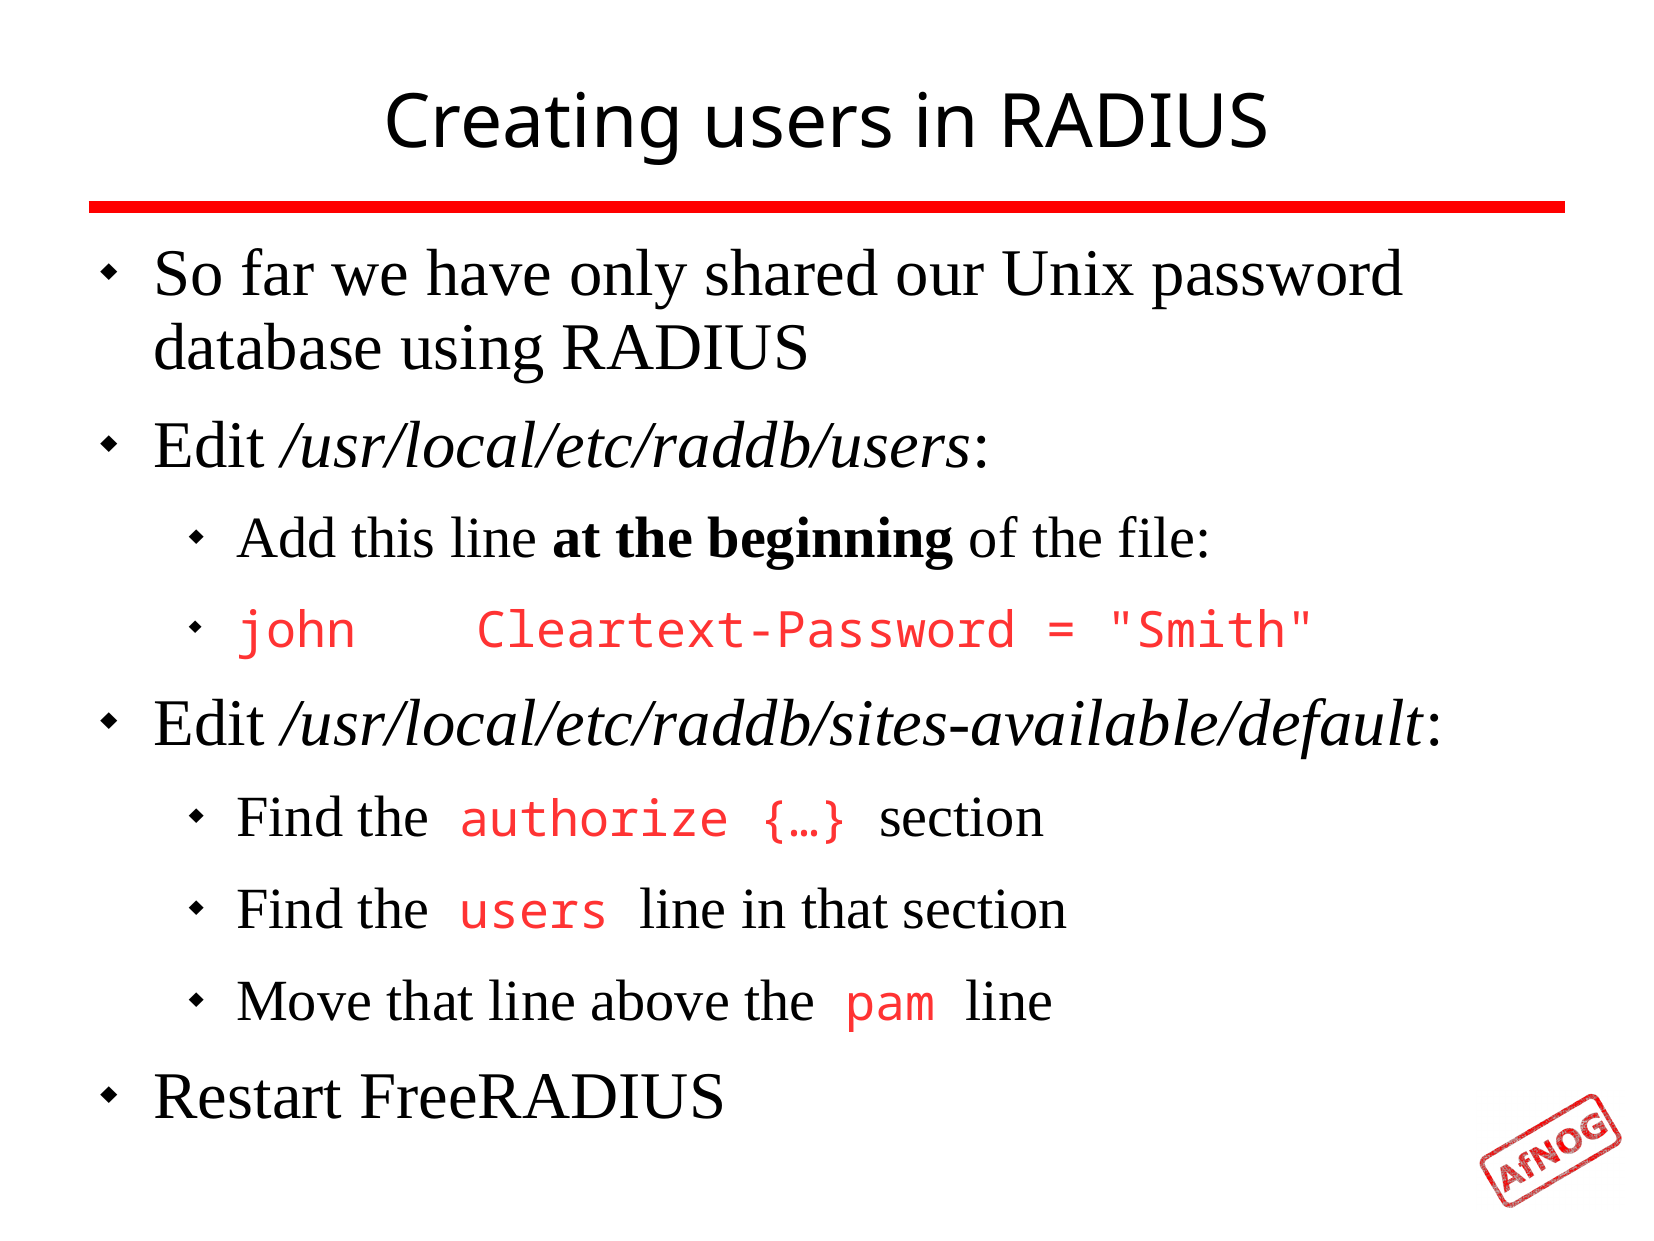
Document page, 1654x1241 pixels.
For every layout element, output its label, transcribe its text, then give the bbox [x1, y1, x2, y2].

title Creating users in RADIUS [82, 29, 1571, 207]
picture [1476, 1090, 1625, 1211]
list So far we have only shared our Unix password database using RADIUS Edit /usr/local/etc/raddb/users: Add this line at the beginning of the file: john Cleartext-Password = "Smith" Edit /usr/local/etc/raddb/sites-available/default: Find the authorize {…} section Find the users line in that section Move that line above the pam line Restart FreeRADIUS [82, 236, 1571, 1123]
